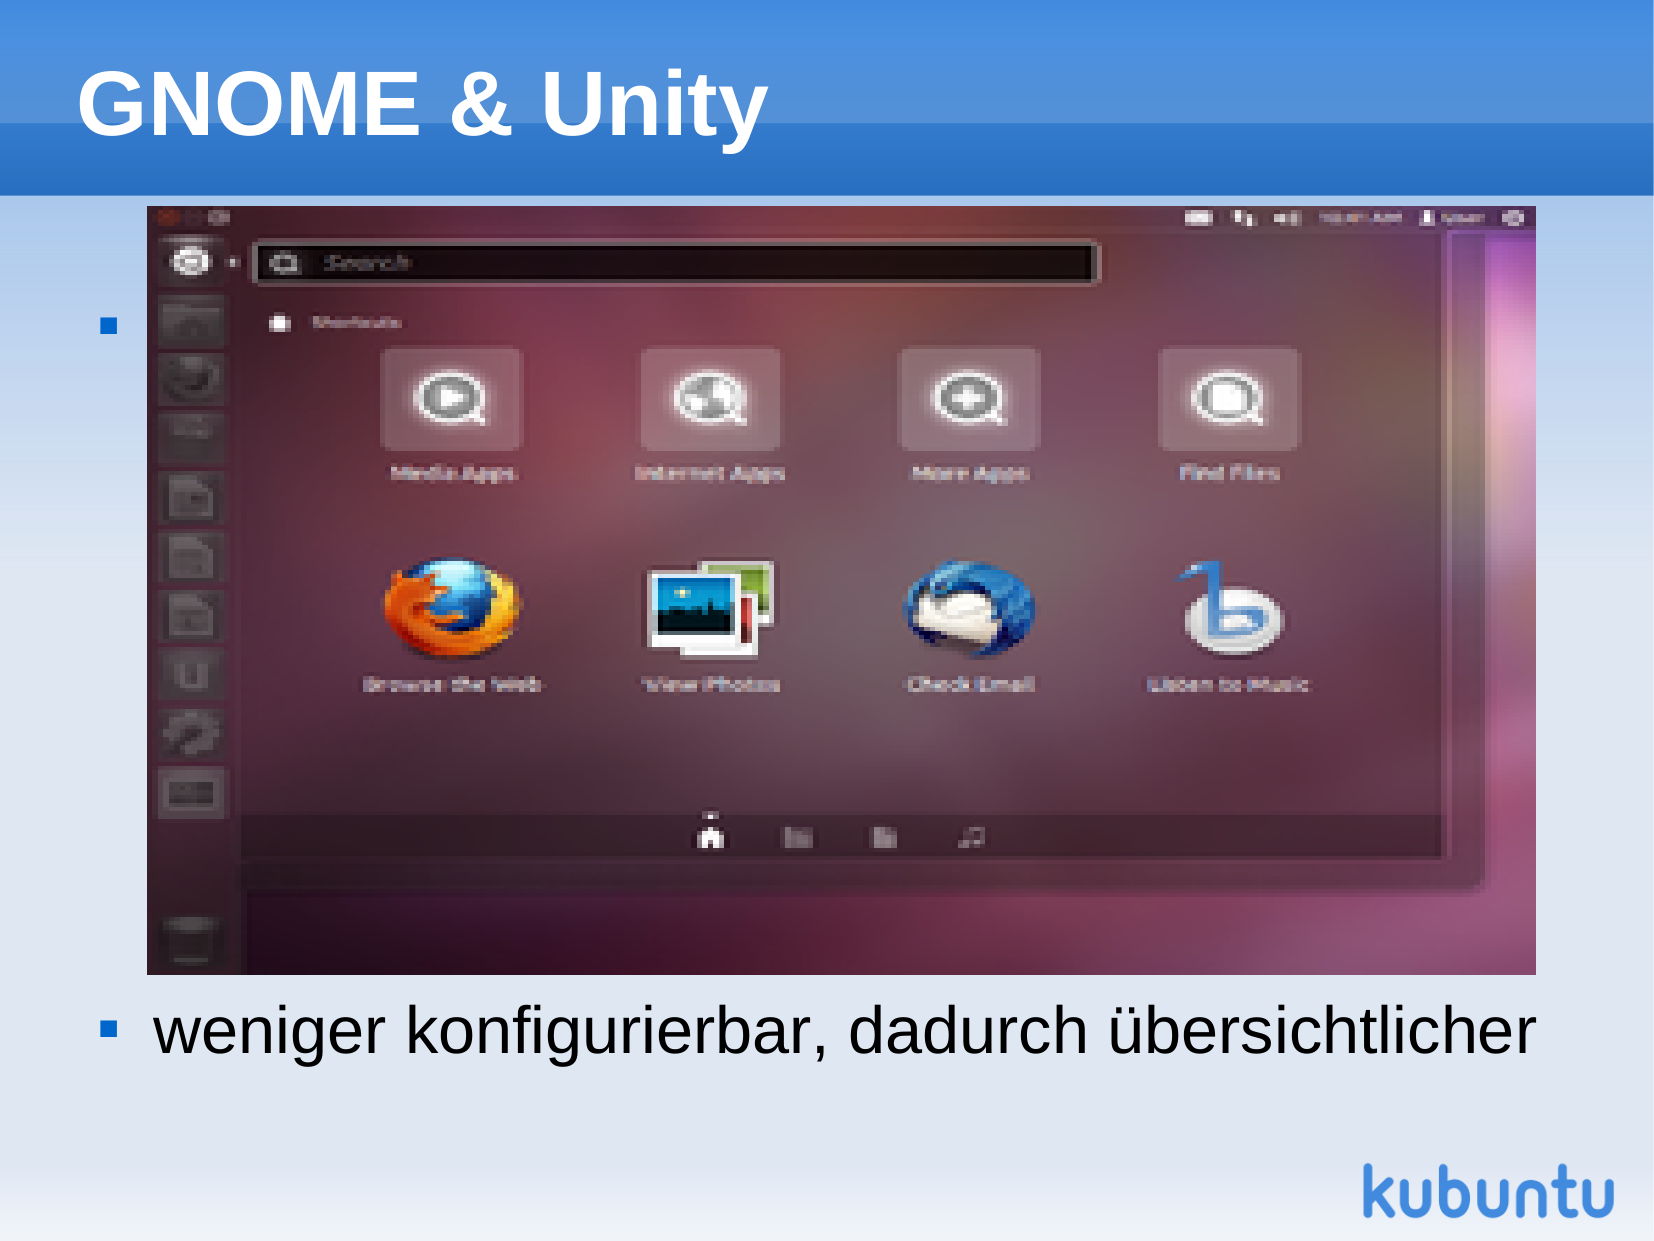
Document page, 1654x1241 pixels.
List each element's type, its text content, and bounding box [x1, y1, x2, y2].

picture [0, 0, 1654, 1241]
list weniger konfigurierbar, dadurch übersichtlicher [82, 290, 1571, 1109]
title GNOME & Unity [76, 0, 1565, 208]
